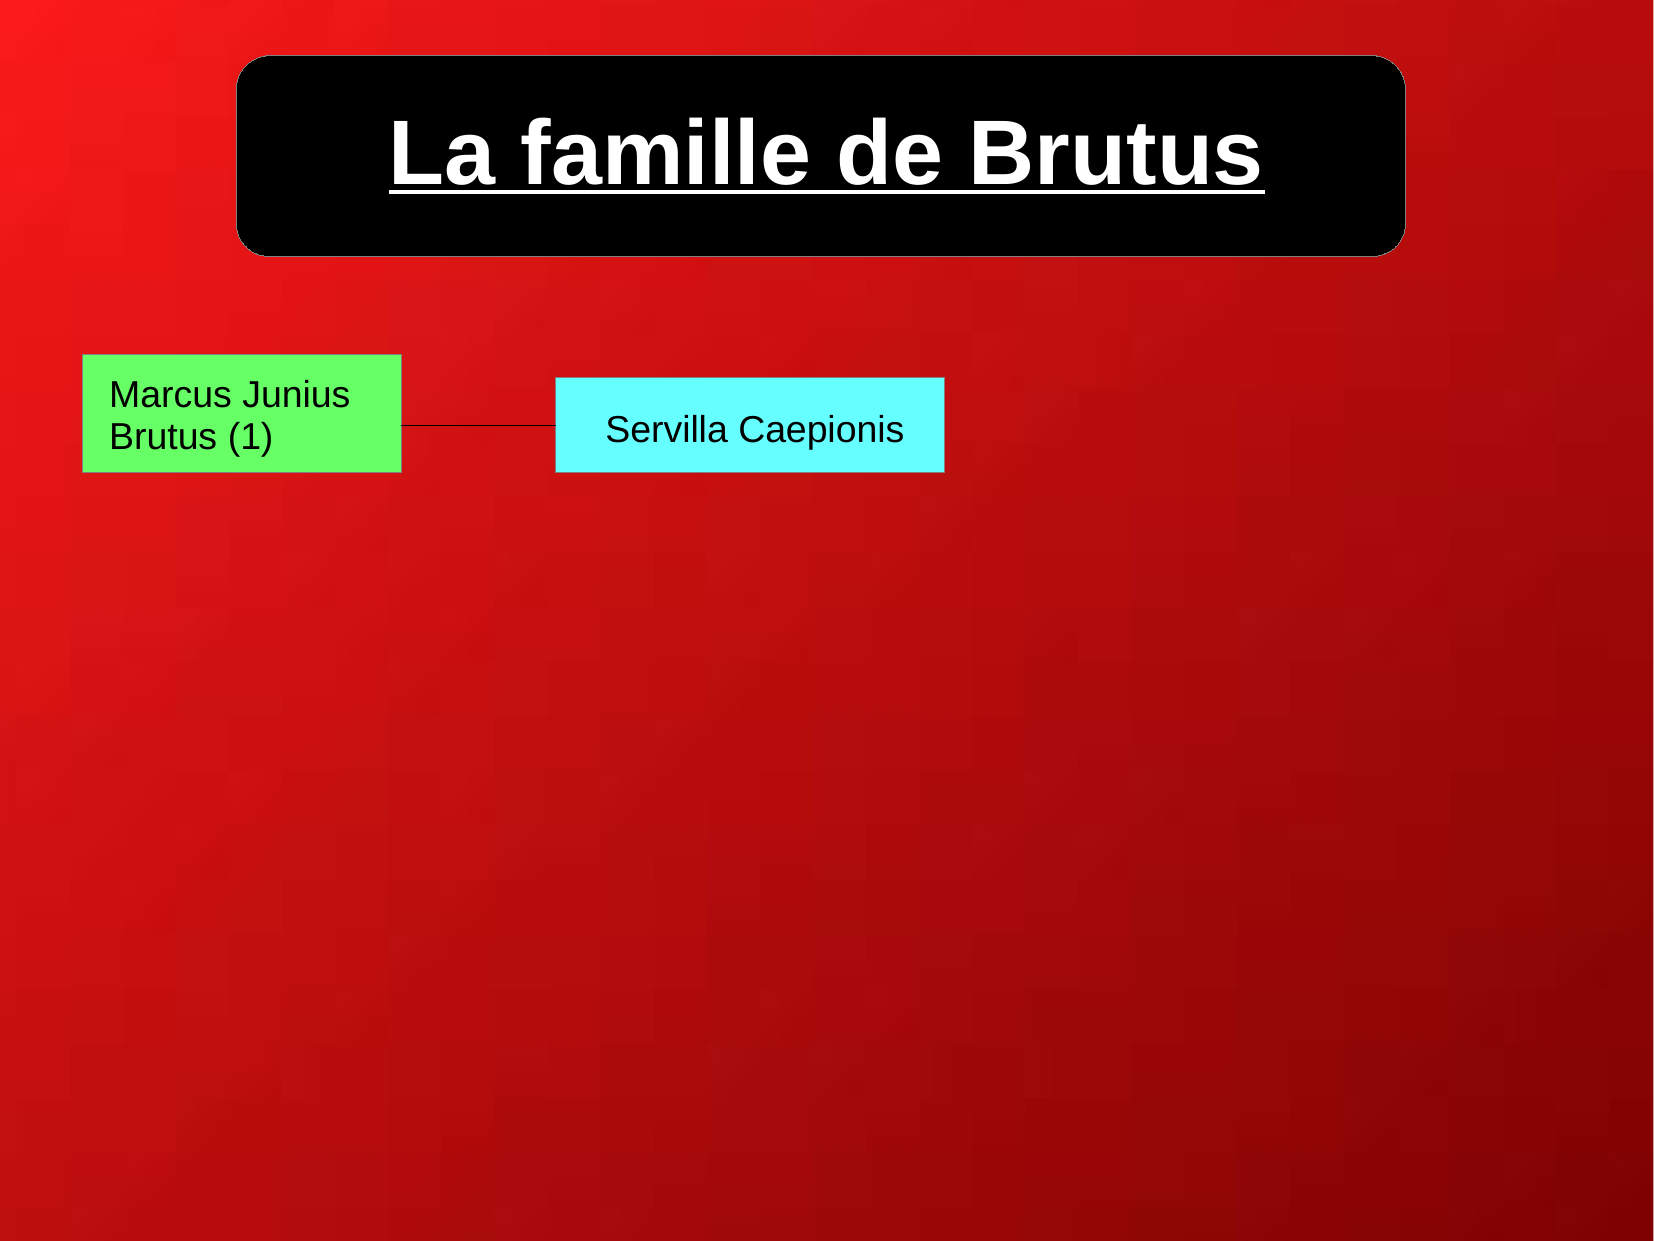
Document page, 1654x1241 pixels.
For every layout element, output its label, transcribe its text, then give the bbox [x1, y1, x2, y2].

title La famille de Brutus [82, 49, 1571, 257]
text_box [82, 354, 402, 473]
picture [0, 0, 1654, 1241]
text_box Marcus Junius Brutus (1) [94, 366, 390, 466]
text_box Servilla Caepionis [590, 401, 934, 459]
text_box [555, 377, 945, 473]
